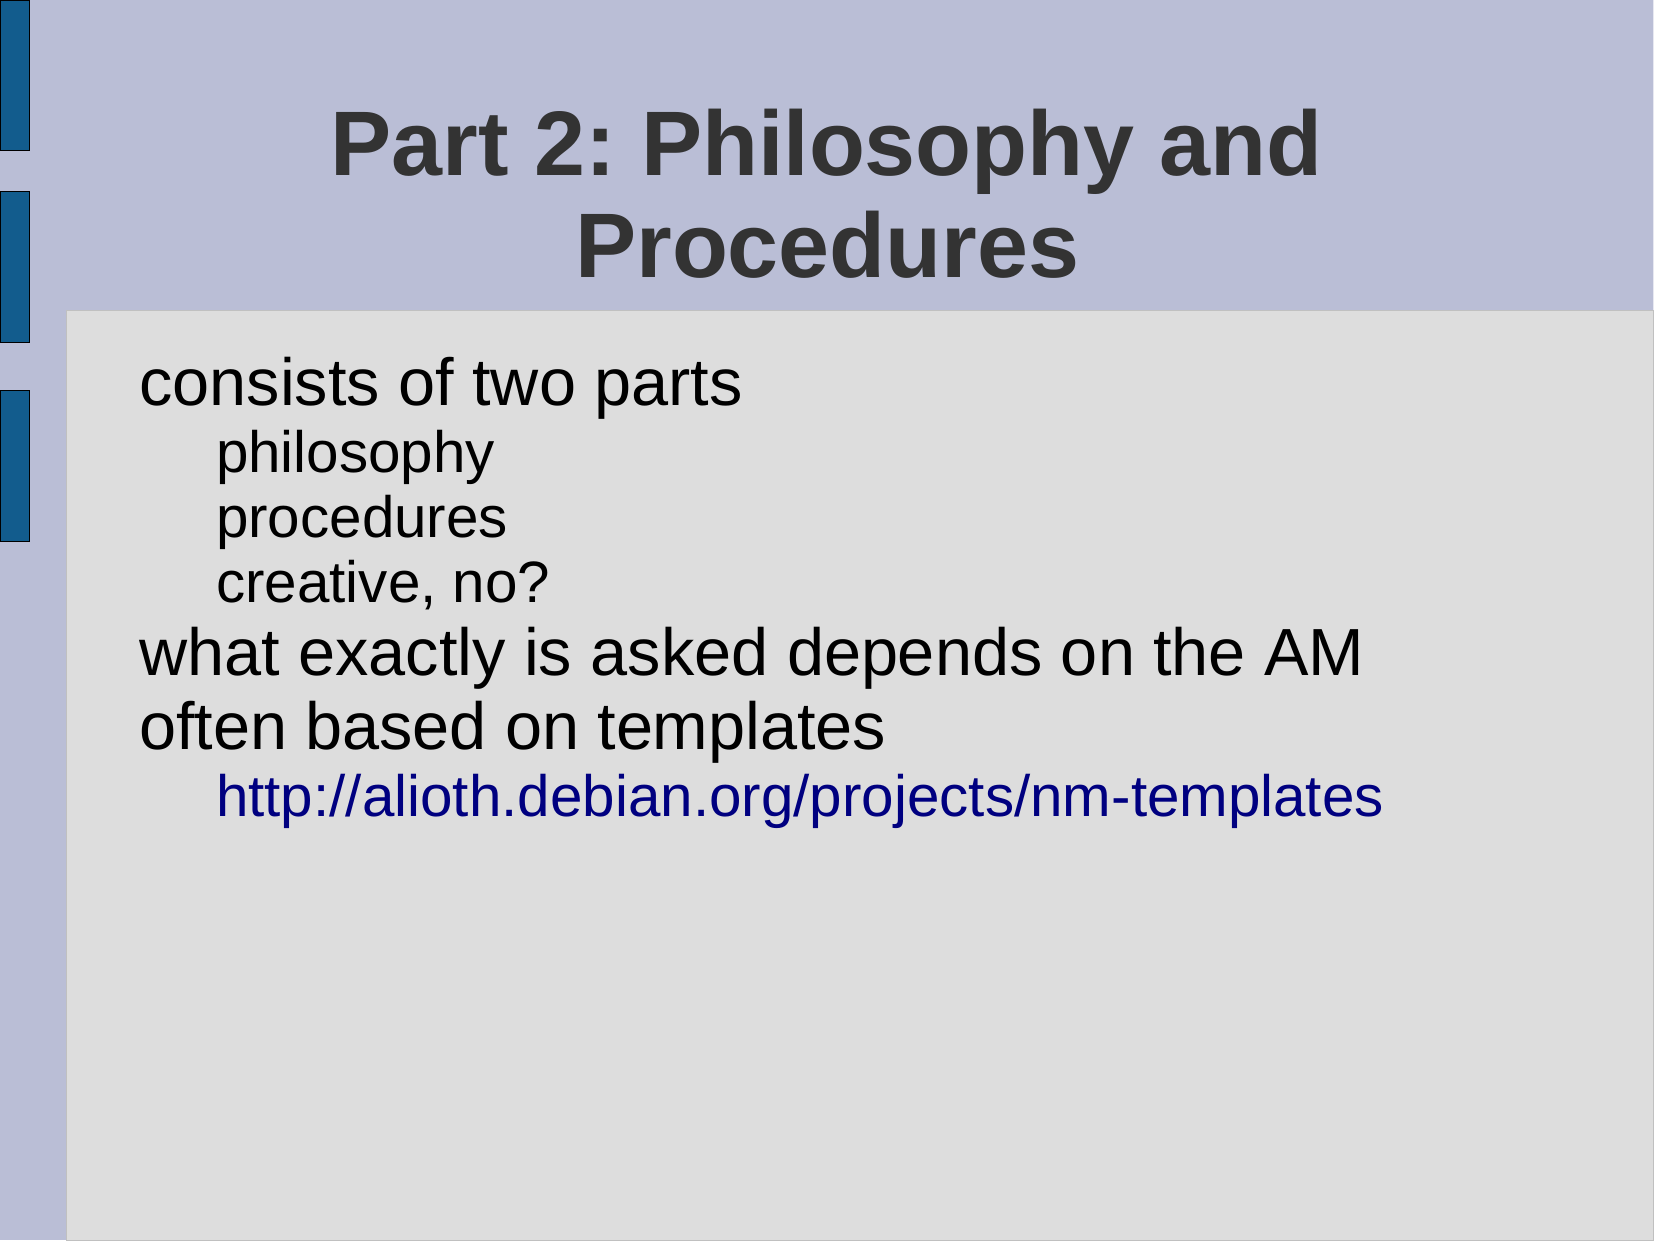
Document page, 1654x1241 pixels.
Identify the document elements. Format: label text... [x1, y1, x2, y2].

list consists of two parts philosophy procedures creative, no? what exactly is asked depends on the AM often based on templates http://alioth.debian.org/projects/nm-templates [121, 344, 1654, 1127]
title Part 2: Philosophy and Procedures [121, 87, 1534, 302]
